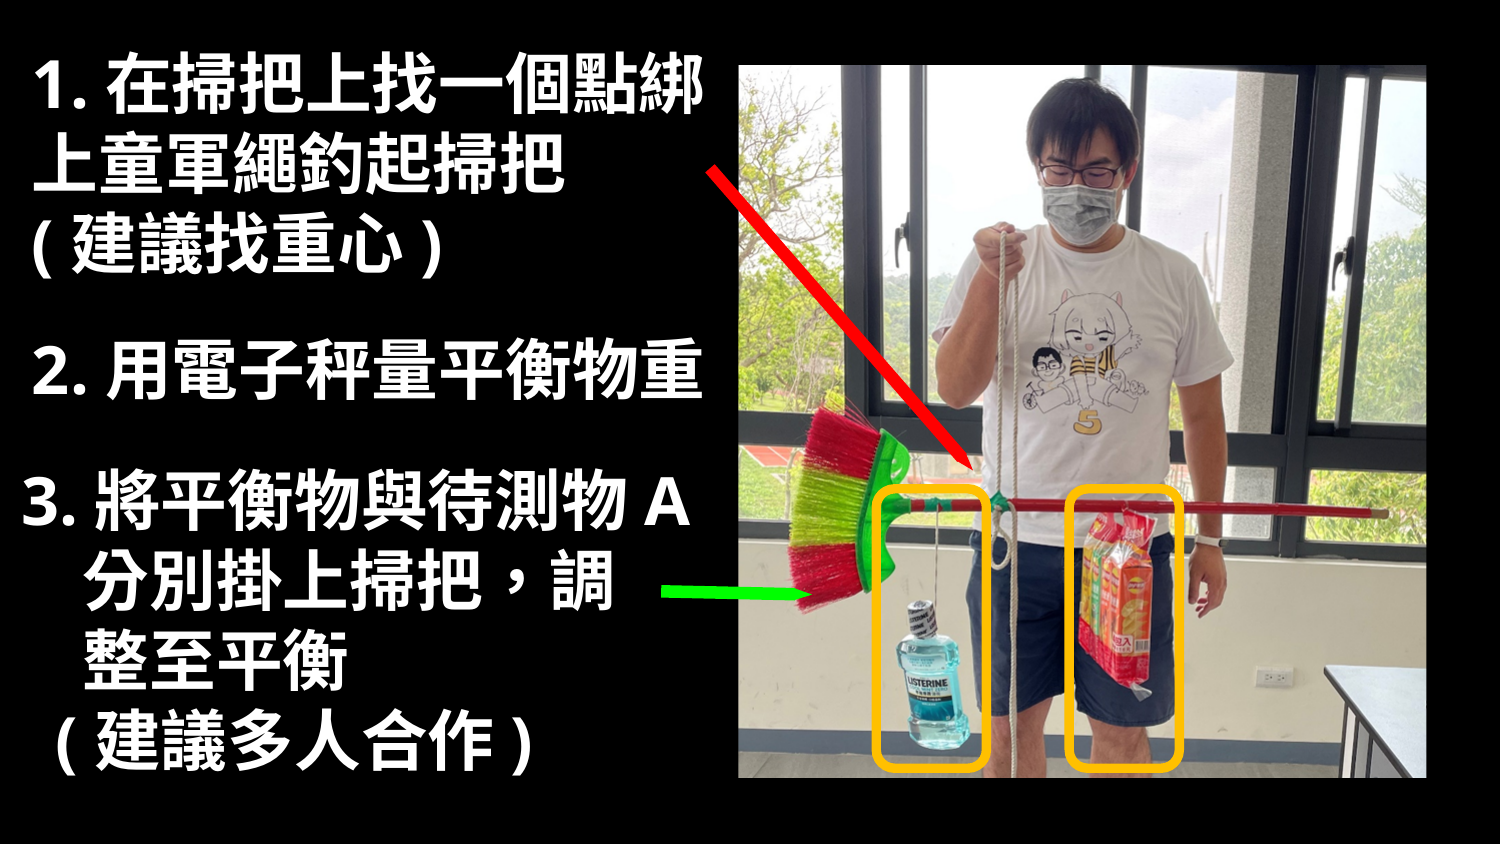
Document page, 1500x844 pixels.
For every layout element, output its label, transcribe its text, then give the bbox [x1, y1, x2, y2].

text_box 1.在掃把上找一個點綁上童軍繩釣起掃把 (建議找重心) [16, 34, 739, 320]
picture [738, 65, 1427, 778]
text_box 3.將平衡物與待測物A 分別掛上掃把，調 整至平衡 (建議多人合作) [6, 451, 715, 826]
text_box 2.用電子秤量平衡物重 [16, 320, 731, 427]
